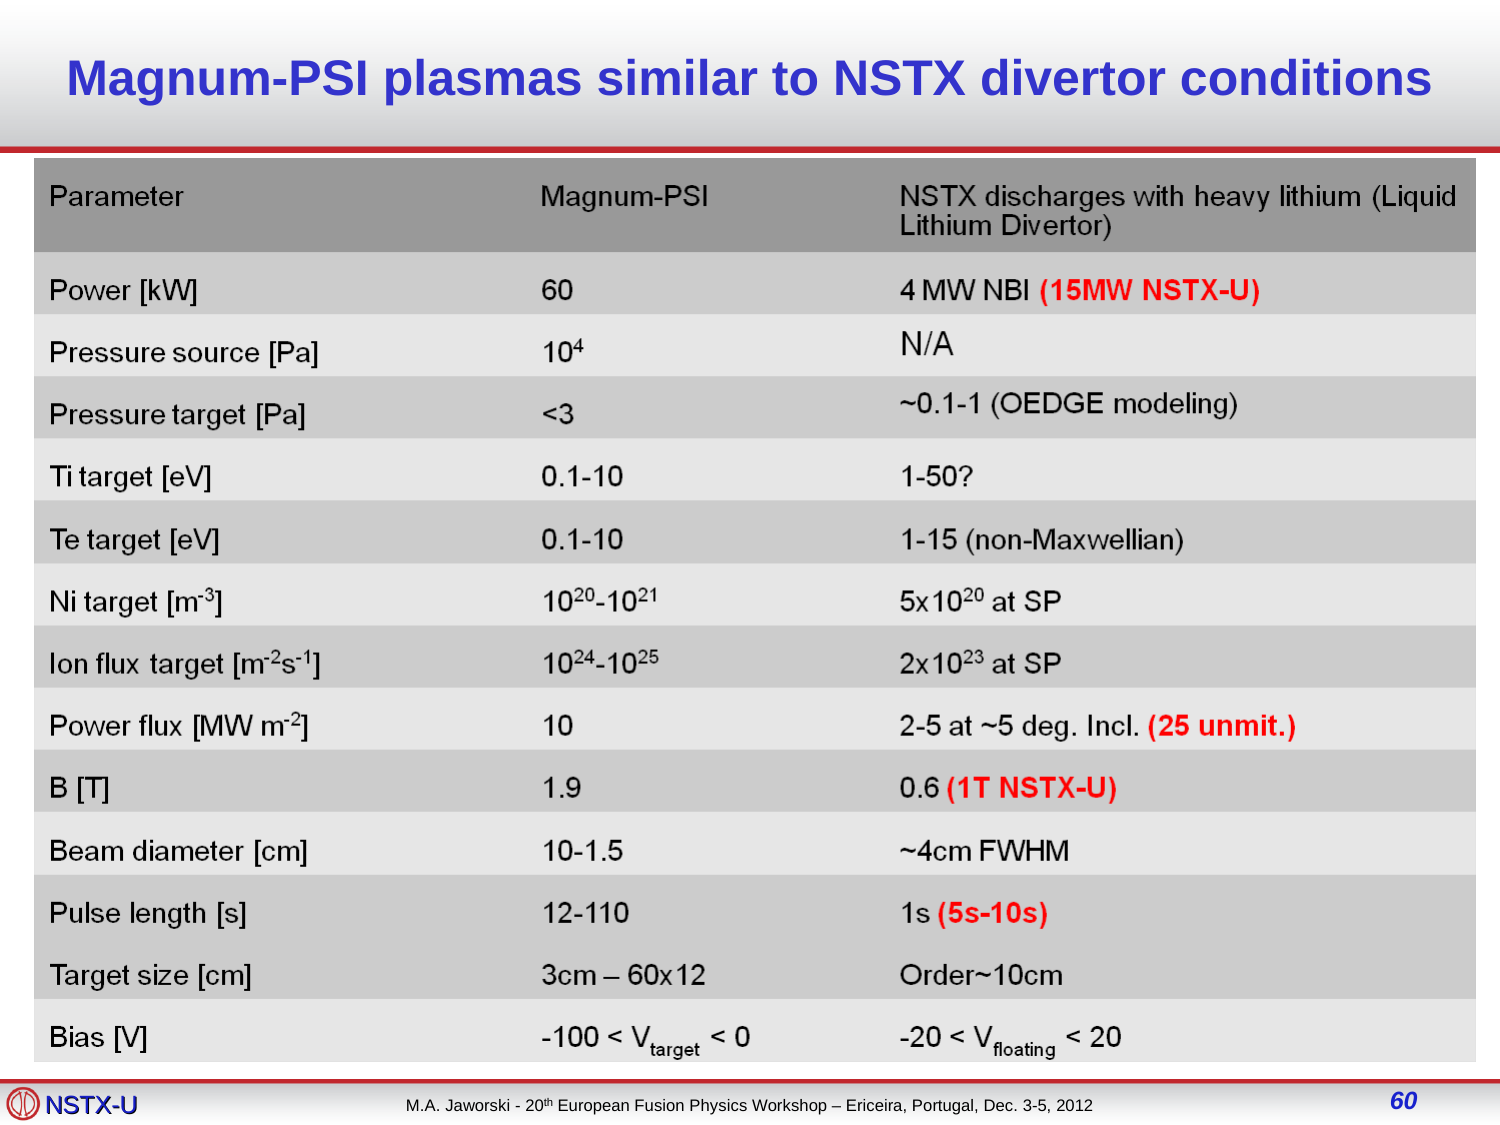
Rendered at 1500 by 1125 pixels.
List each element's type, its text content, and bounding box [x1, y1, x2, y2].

text_box 60 [1374, 1076, 1500, 1124]
title Magnum-PSI plasmas similar to NSTX divertor conditions [0, 0, 1500, 158]
picture [22, 146, 1488, 1075]
